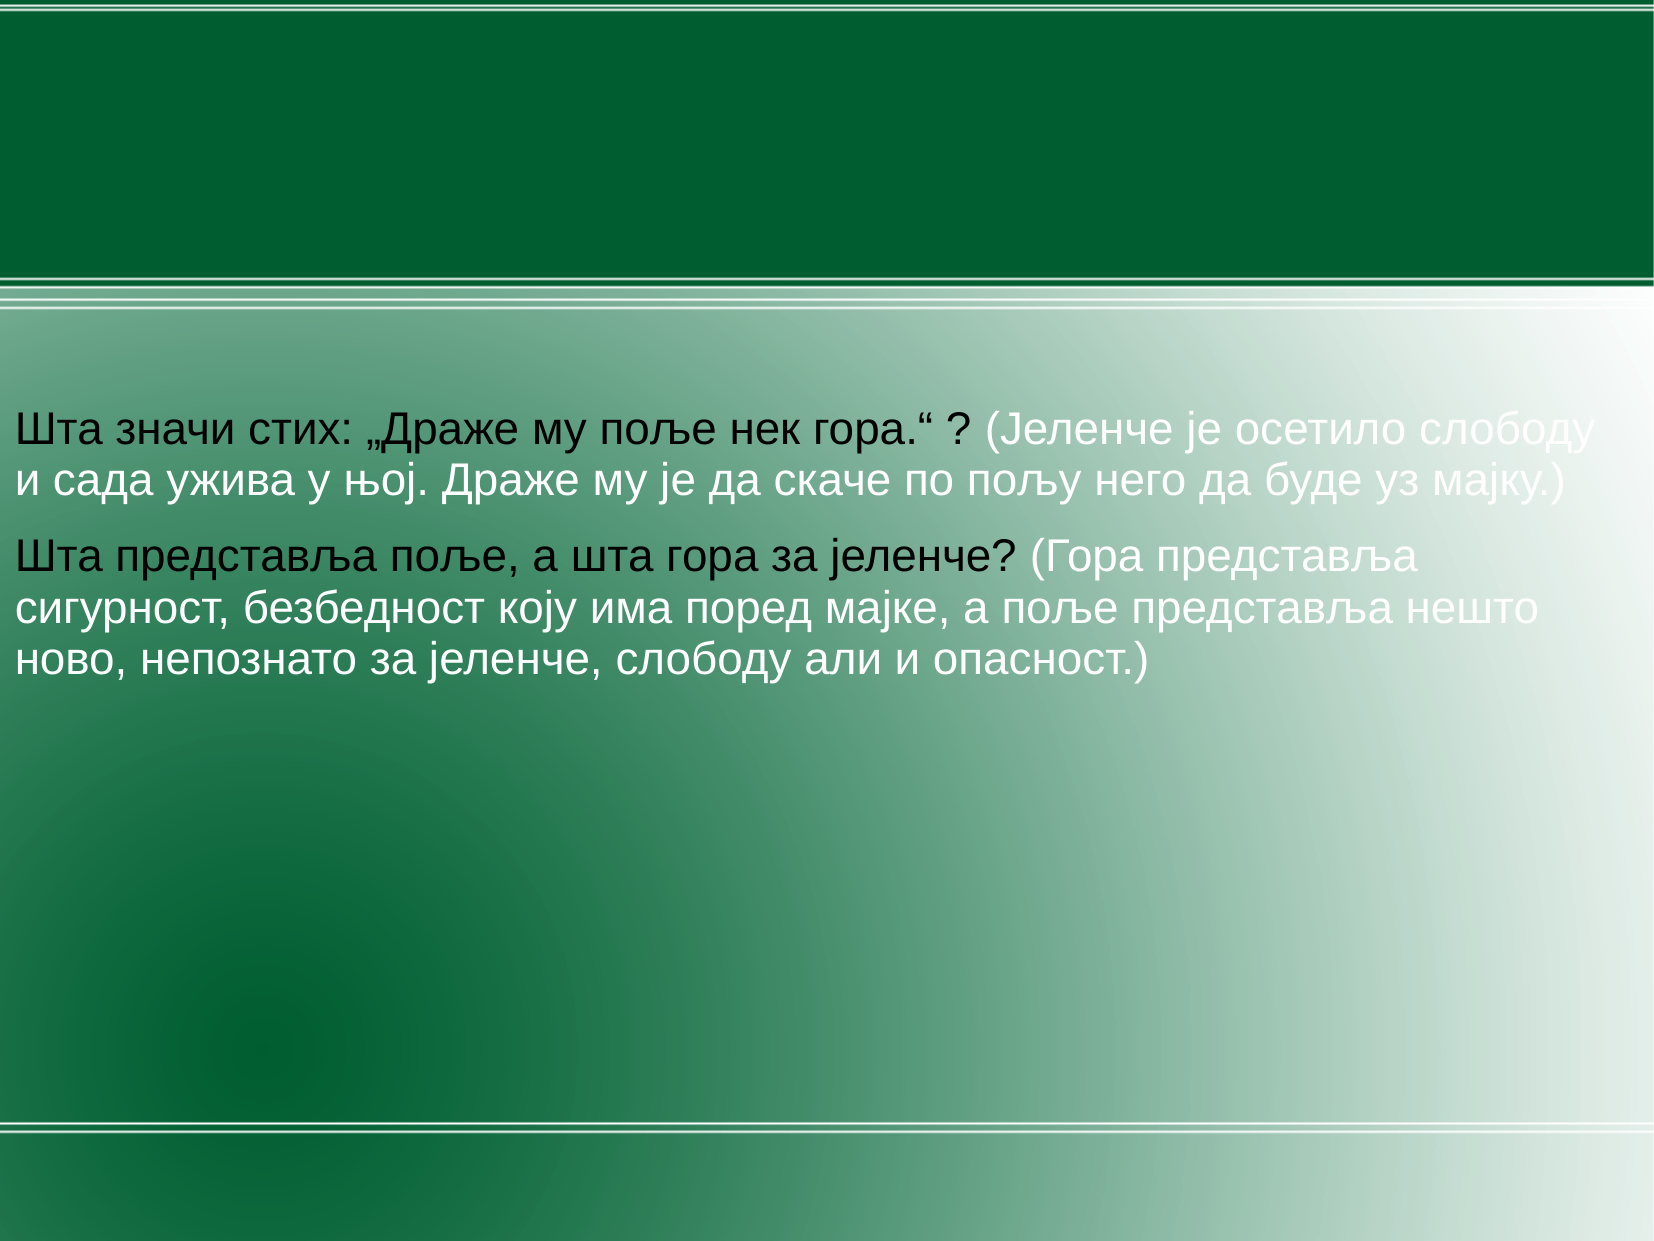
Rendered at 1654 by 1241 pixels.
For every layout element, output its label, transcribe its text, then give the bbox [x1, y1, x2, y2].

text_box Шта значи стих: „Драже му поље нек гора.“ ? (Јеленче је осетило слободу и сада ужива у њој. Драже му је да скаче по пољу него да буде уз мајку.) Шта представља поље, а шта гора за јеленче? (Гора представља сигурност, безбедност коју има поред мајке, а поље представља нешто ново, непознато за јеленче, слободу али и опасност.) [0, 395, 1630, 739]
picture [0, 0, 1654, 1241]
